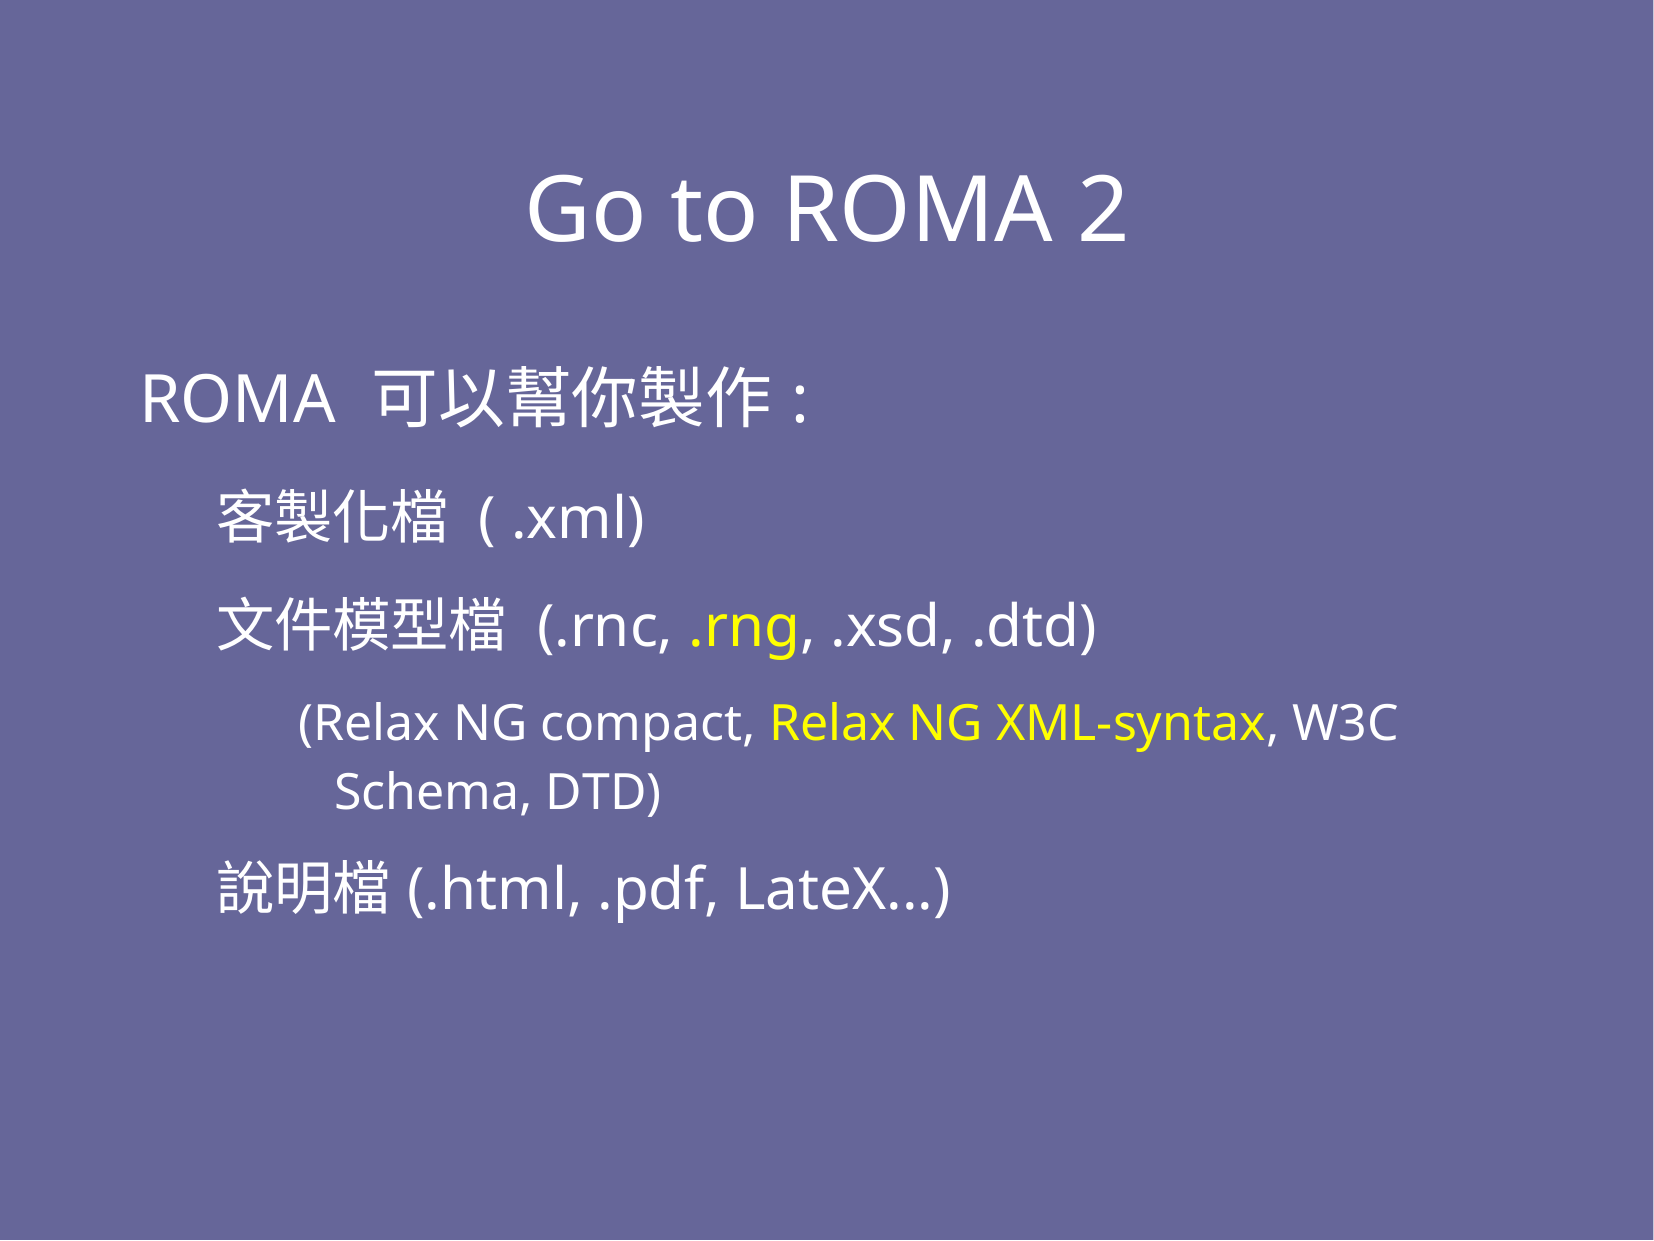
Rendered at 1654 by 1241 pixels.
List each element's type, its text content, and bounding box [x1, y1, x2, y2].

title Go to ROMA 2 [121, 102, 1534, 310]
list ROMA 可以幫你製作: 客製化檔 ( .xml) 文件模型檔 (.rnc, .rng, .xsd, .dtd) (Relax NG compact, Relax NG XML-syntax, W3C Schema, DTD) 說明檔(.html, .pdf, LateX...) [121, 344, 1534, 1127]
